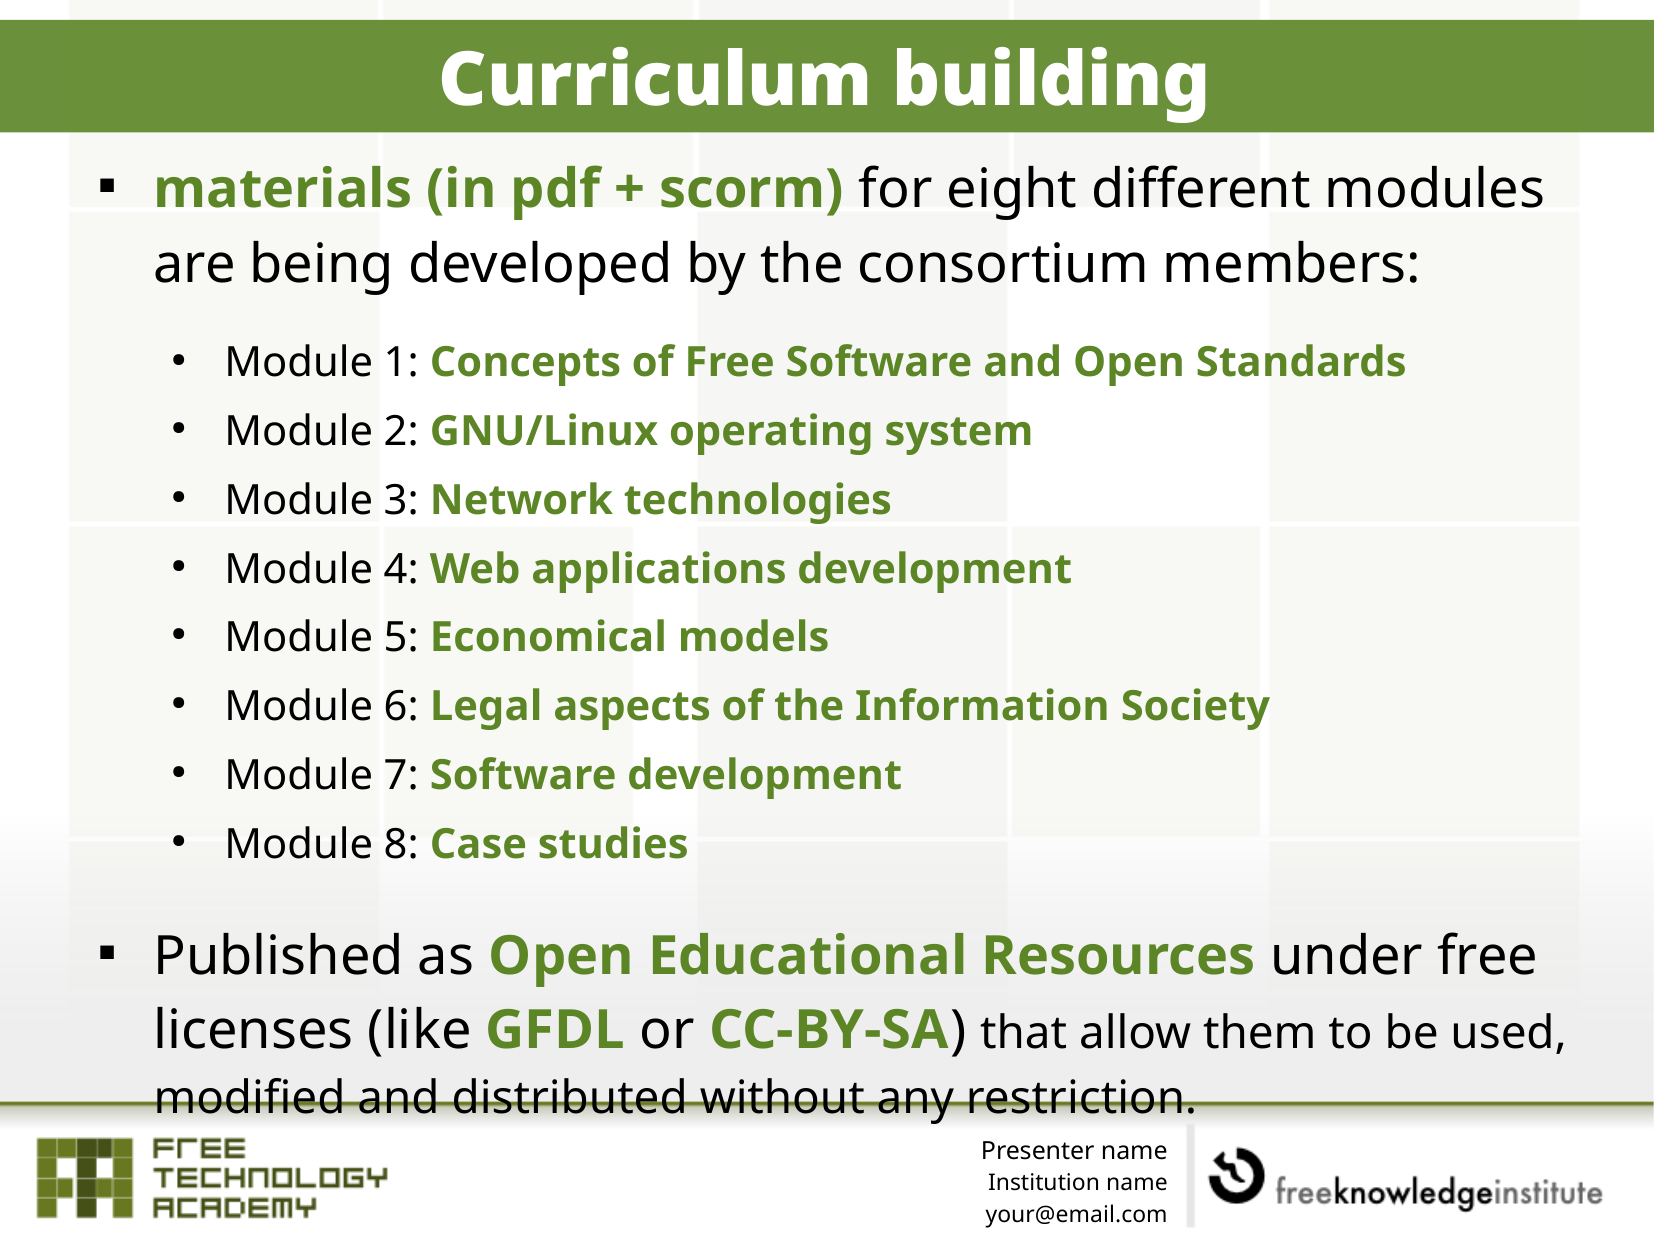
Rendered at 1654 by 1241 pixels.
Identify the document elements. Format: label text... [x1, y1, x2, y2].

picture [0, 133, 1654, 1241]
picture [0, 0, 1654, 19]
title Curriculum building [37, 32, 1613, 120]
list materials (in pdf + scorm) for eight different modules are being developed by the consortium members: Module 1: Concepts of Free Software and Open Standards Module 2: GNU/Linux operating system Module 3: Network technologies Module 4: Web applications development Module 5: Economical models Module 6: Legal aspects of the Information Society Module 7: Software development Module 8: Case studies Published as Open Educational Resources under free licenses (like GFDL or CC-BY-SA) that allow them to be used, modified and distributed without any restriction. [82, 150, 1571, 1113]
